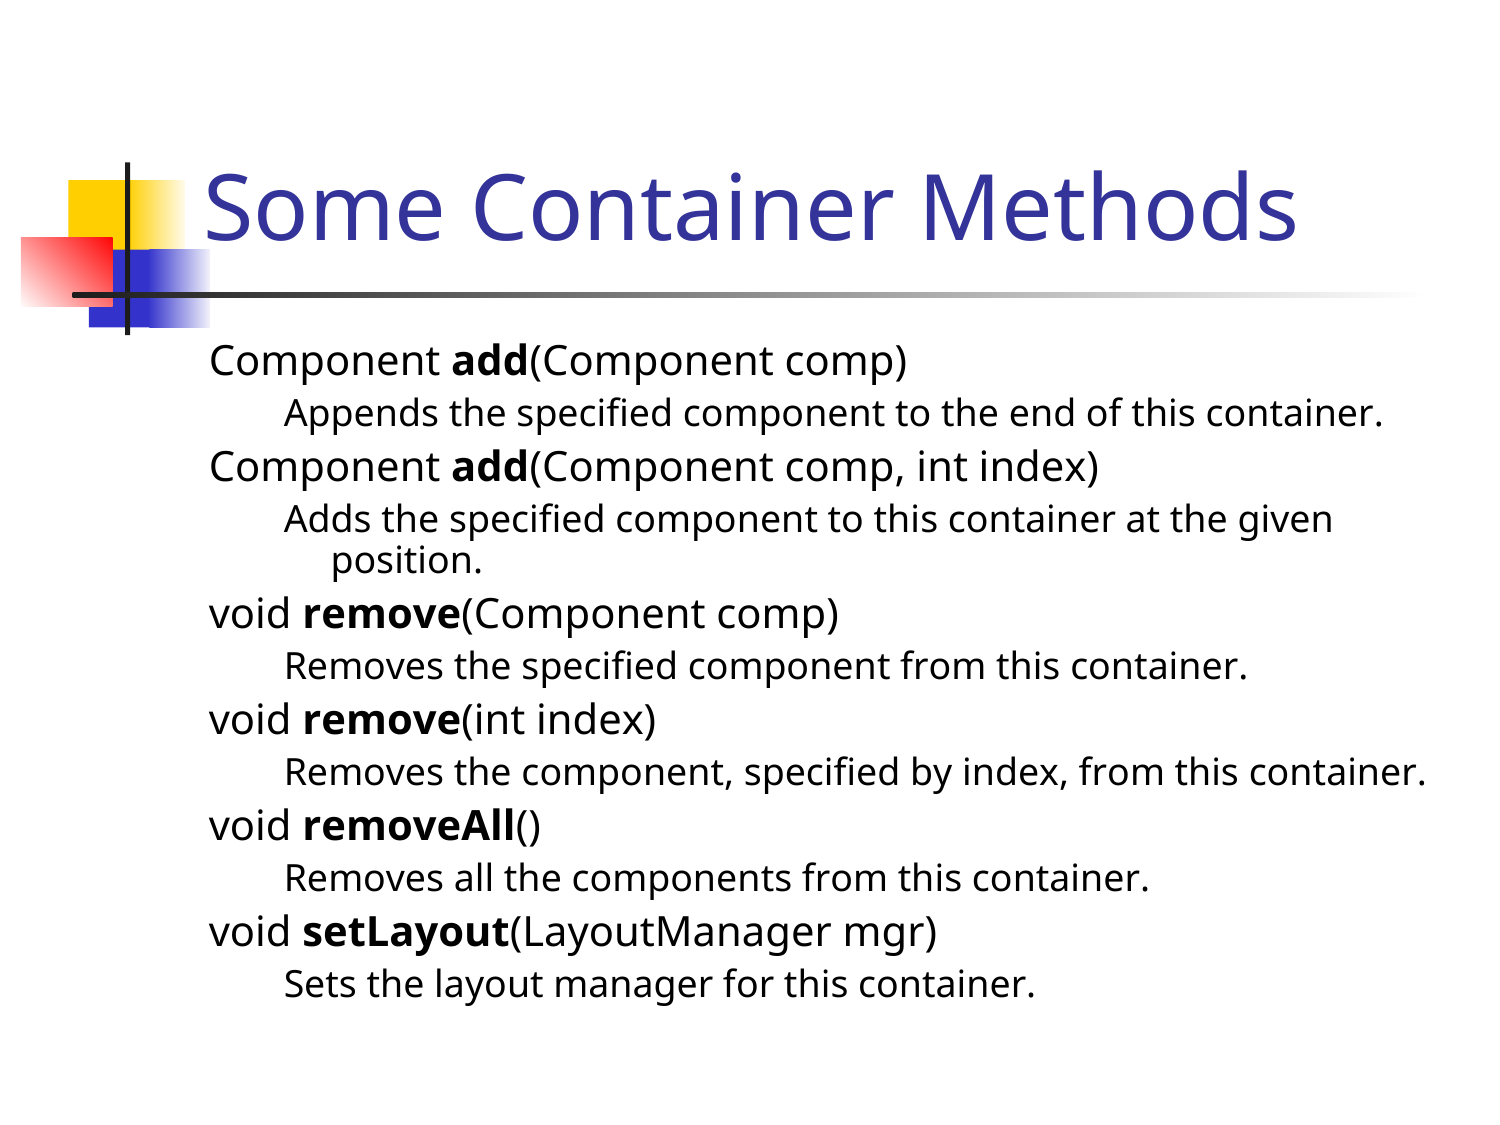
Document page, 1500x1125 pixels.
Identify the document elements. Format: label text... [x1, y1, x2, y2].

list Component add(Component comp) Appends the specified component to the end of this container. Component add(Component comp, int index) Adds the specified component to this container at the given position. void remove(Component comp) Removes the specified component from this container. void remove(int index) Removes the component, specified by index, from this container. void removeAll() Removes all the components from this container. void setLayout(LayoutManager mgr) Sets the layout manager for this container. [193, 331, 1469, 1007]
title Some Container Methods [188, 35, 1468, 276]
